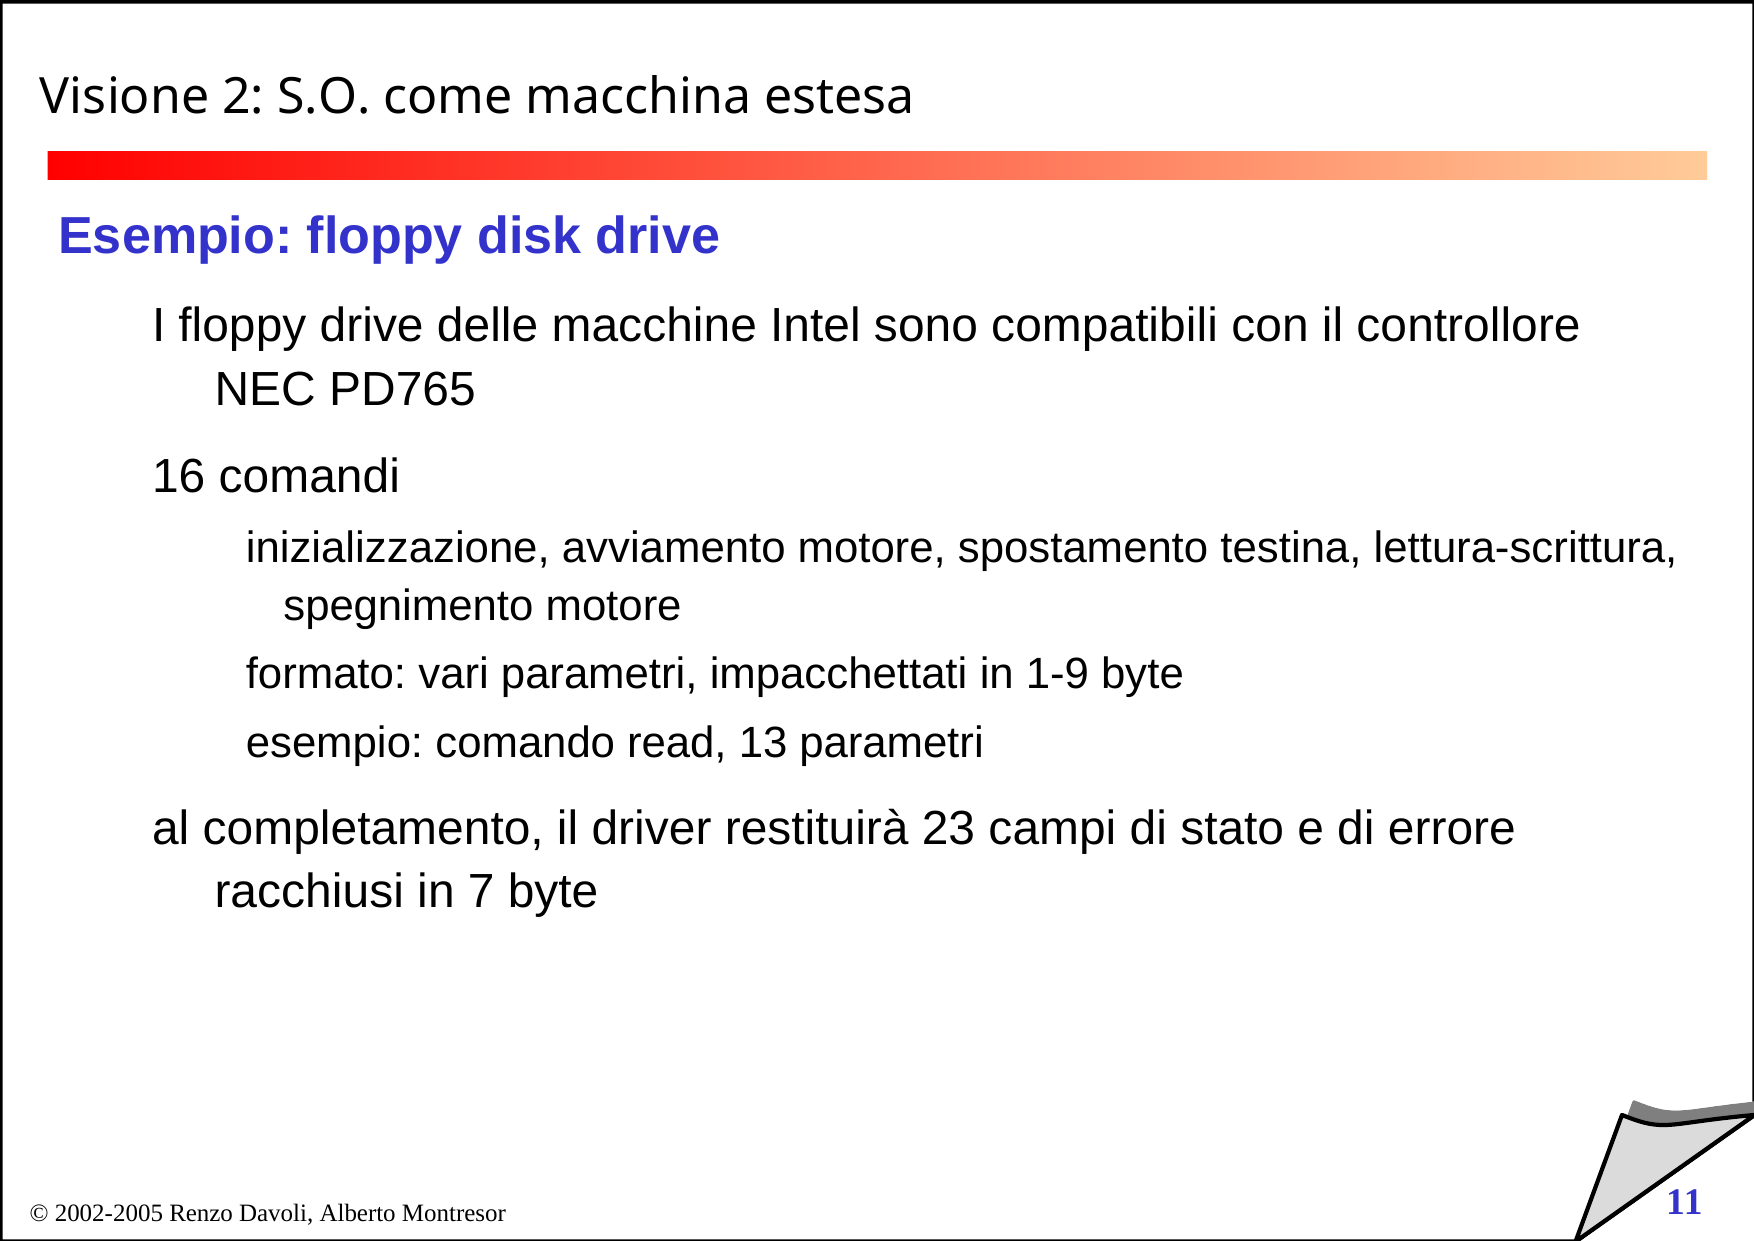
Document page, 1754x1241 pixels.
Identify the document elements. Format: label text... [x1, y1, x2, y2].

list Esempio: floppy disk drive I floppy drive delle macchine Intel sono compatibili con il controllore NEC PD765 16 comandi inizializzazione, avviamento motore, spostamento testina, lettura-scrittura, spegnimento motore formato: vari parametri, impacchettati in 1-9 byte esempio: comando read, 13 parametri al completamento, il driver restituirà 23 campi di stato e di errore racchiusi in 7 byte [58, 206, 1696, 1011]
title Visione 2: S.O. come macchina estesa [40, 49, 1713, 144]
